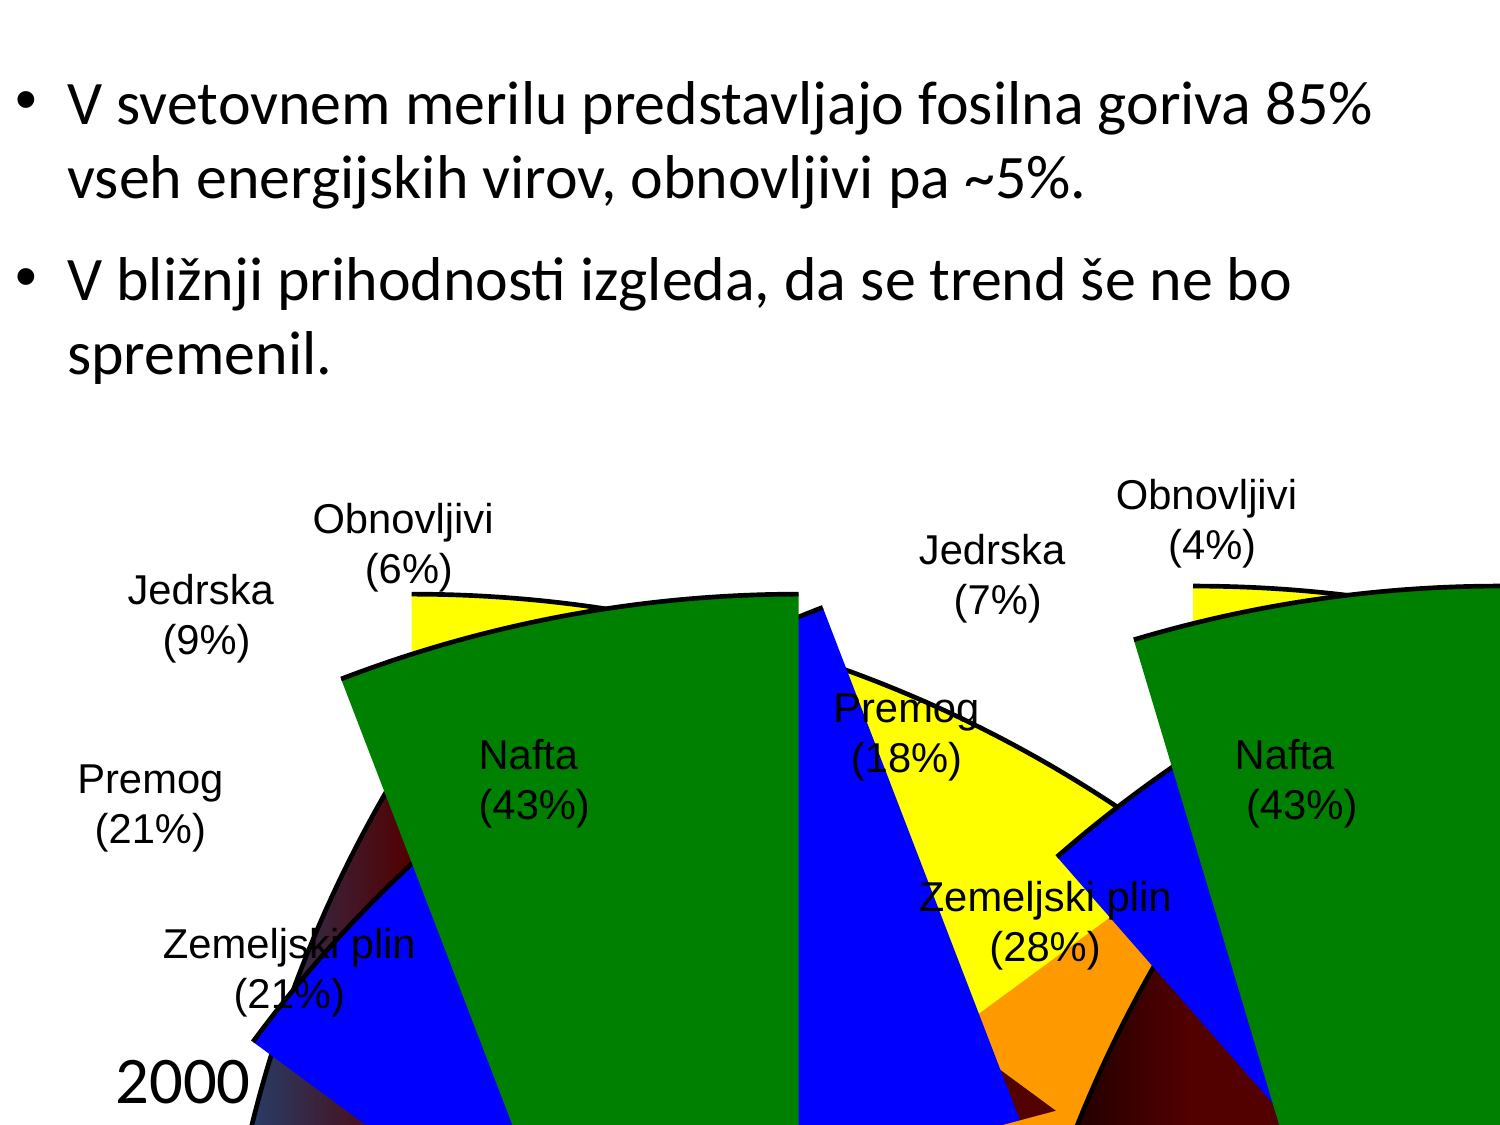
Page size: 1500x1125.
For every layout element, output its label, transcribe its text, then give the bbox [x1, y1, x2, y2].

text_box 2000 [0, 1029, 367, 1124]
text_box Zemeljski plin (28%) [915, 869, 1176, 970]
list V svetovnem merilu predstavljajo fosilna goriva 85% vseh energijskih virov, obnovljivi pa ~5%. V bližnji prihodnosti izgleda, da se trend še ne bo spremenil. [0, 54, 1500, 398]
text_box [251, 586, 1500, 1125]
text_box Obnovljivi (4%) [1068, 467, 1344, 569]
text_box Nafta (43%) [1234, 727, 1358, 828]
text_box Obnovljivi (6%) [265, 491, 541, 592]
text_box Premog (18%) [820, 680, 993, 781]
text_box Premog (21%) [53, 751, 248, 852]
text_box Jedrska (9%) [88, 562, 314, 663]
text_box Nafta (43%) [466, 727, 591, 829]
text_box Jedrska (7%) [879, 515, 1105, 631]
text_box Zemeljski plin (21%) [159, 916, 420, 1017]
